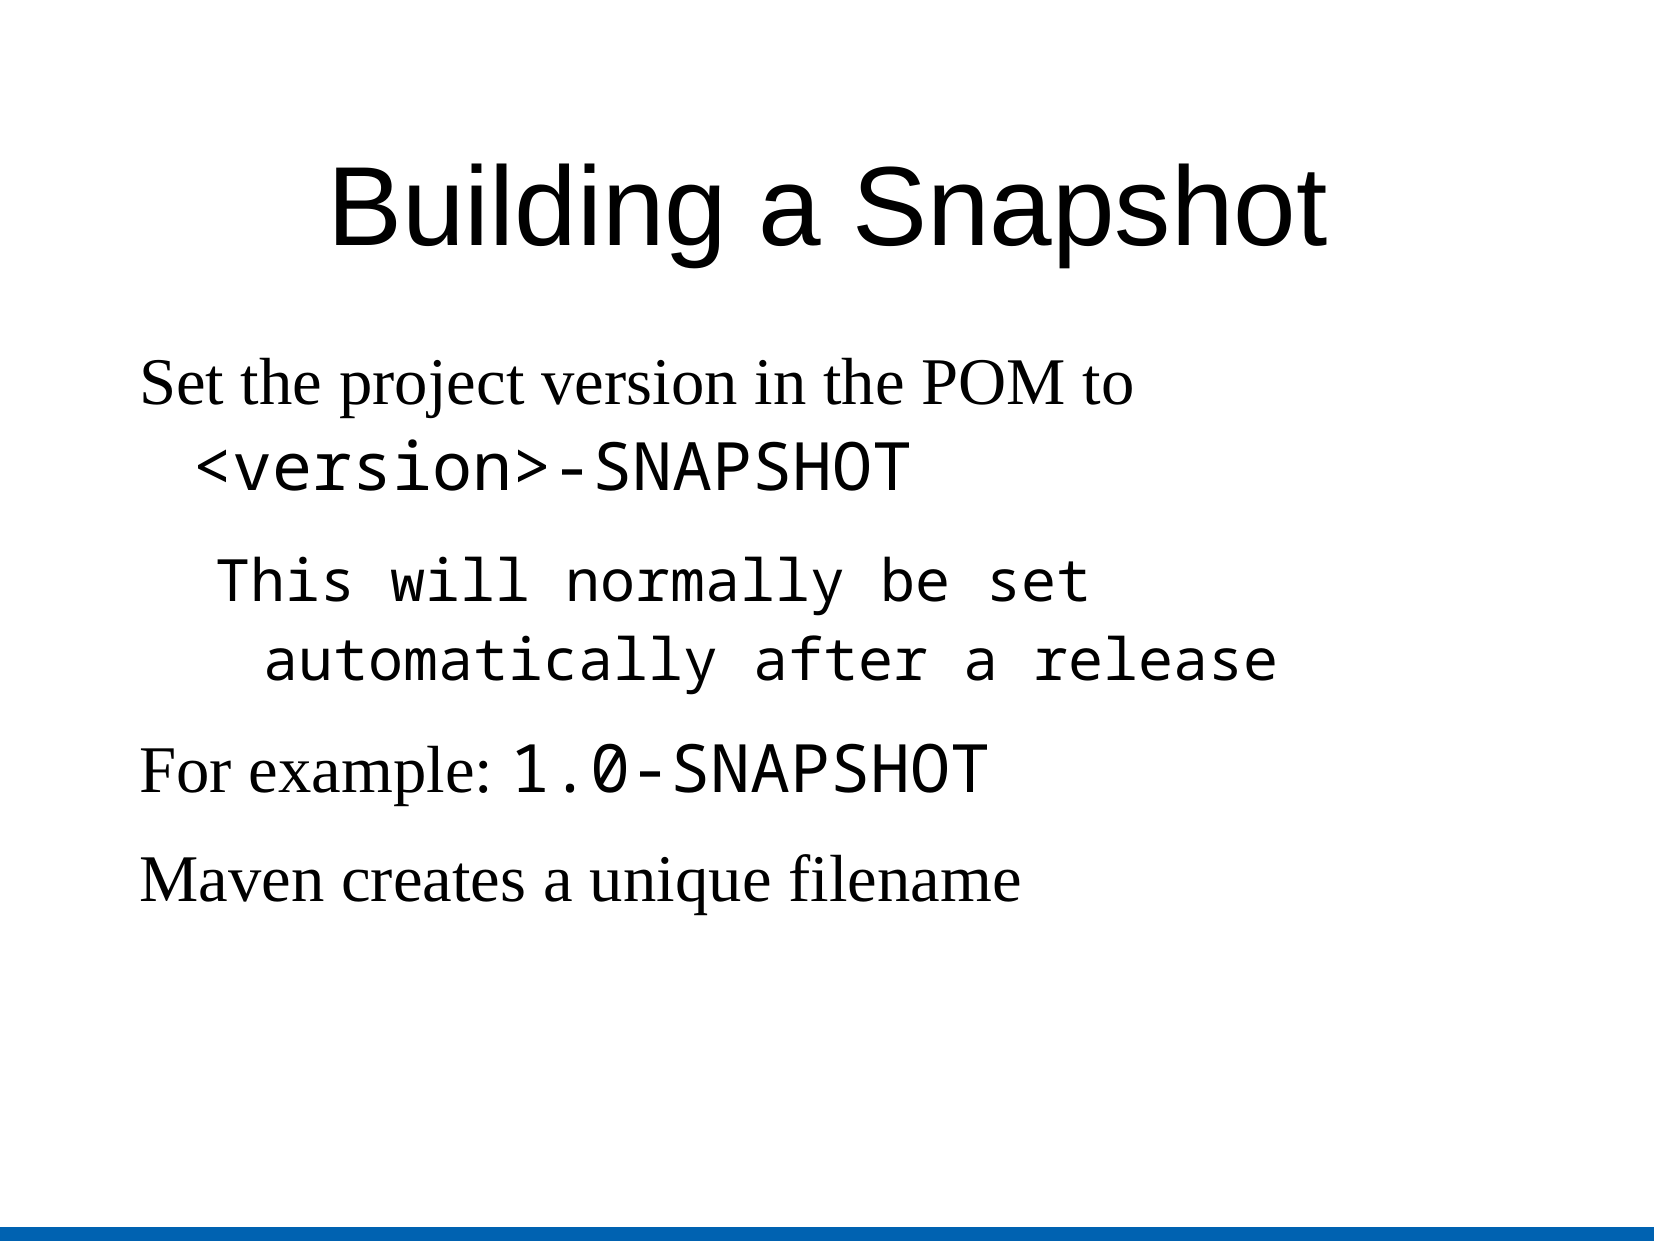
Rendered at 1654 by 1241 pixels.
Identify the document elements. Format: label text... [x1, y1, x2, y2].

title Building a Snapshot [121, 102, 1533, 311]
list Set the project version in the POM to <version>-SNAPSHOT This will normally be set automatically after a release For example: 1.0-SNAPSHOT Maven creates a unique filename [121, 344, 1533, 1127]
